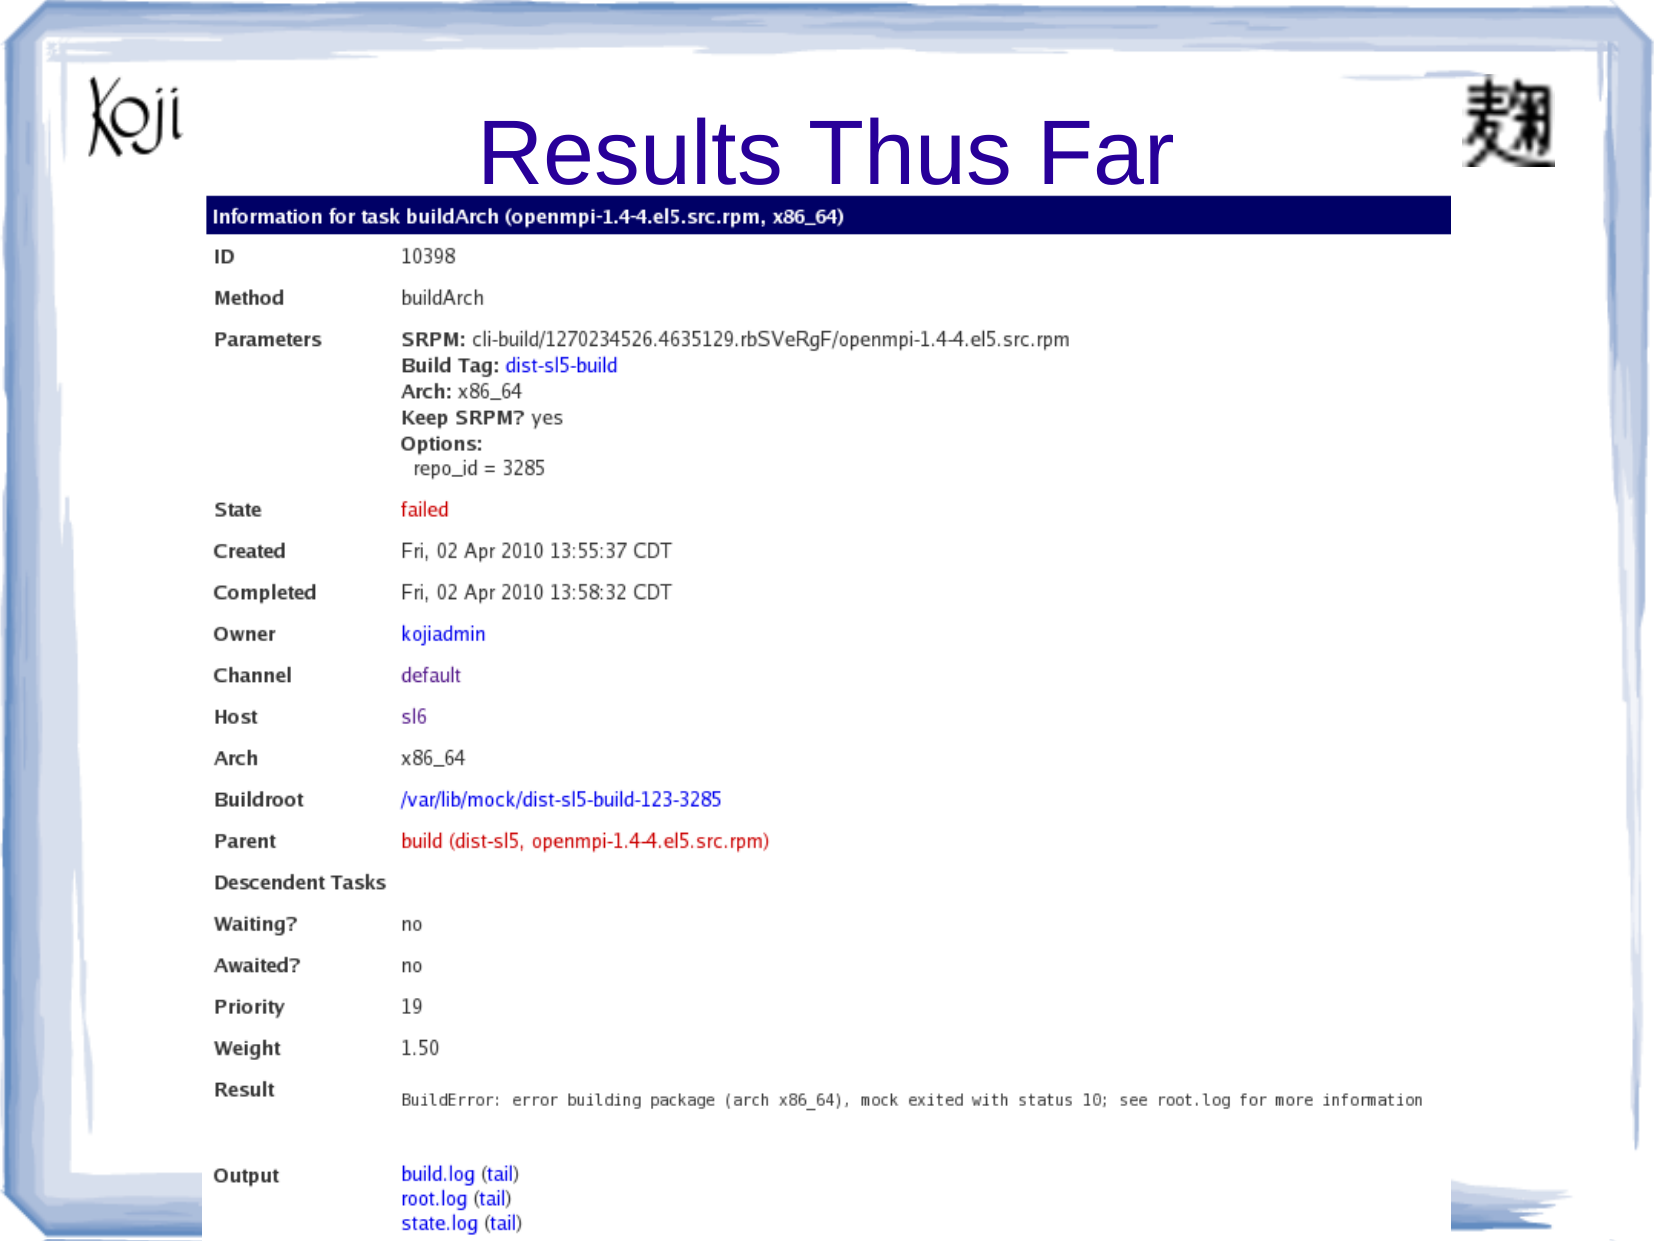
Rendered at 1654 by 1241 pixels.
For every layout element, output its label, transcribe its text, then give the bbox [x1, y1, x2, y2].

picture [0, 0, 1654, 1241]
title Results Thus Far [82, 49, 1571, 257]
